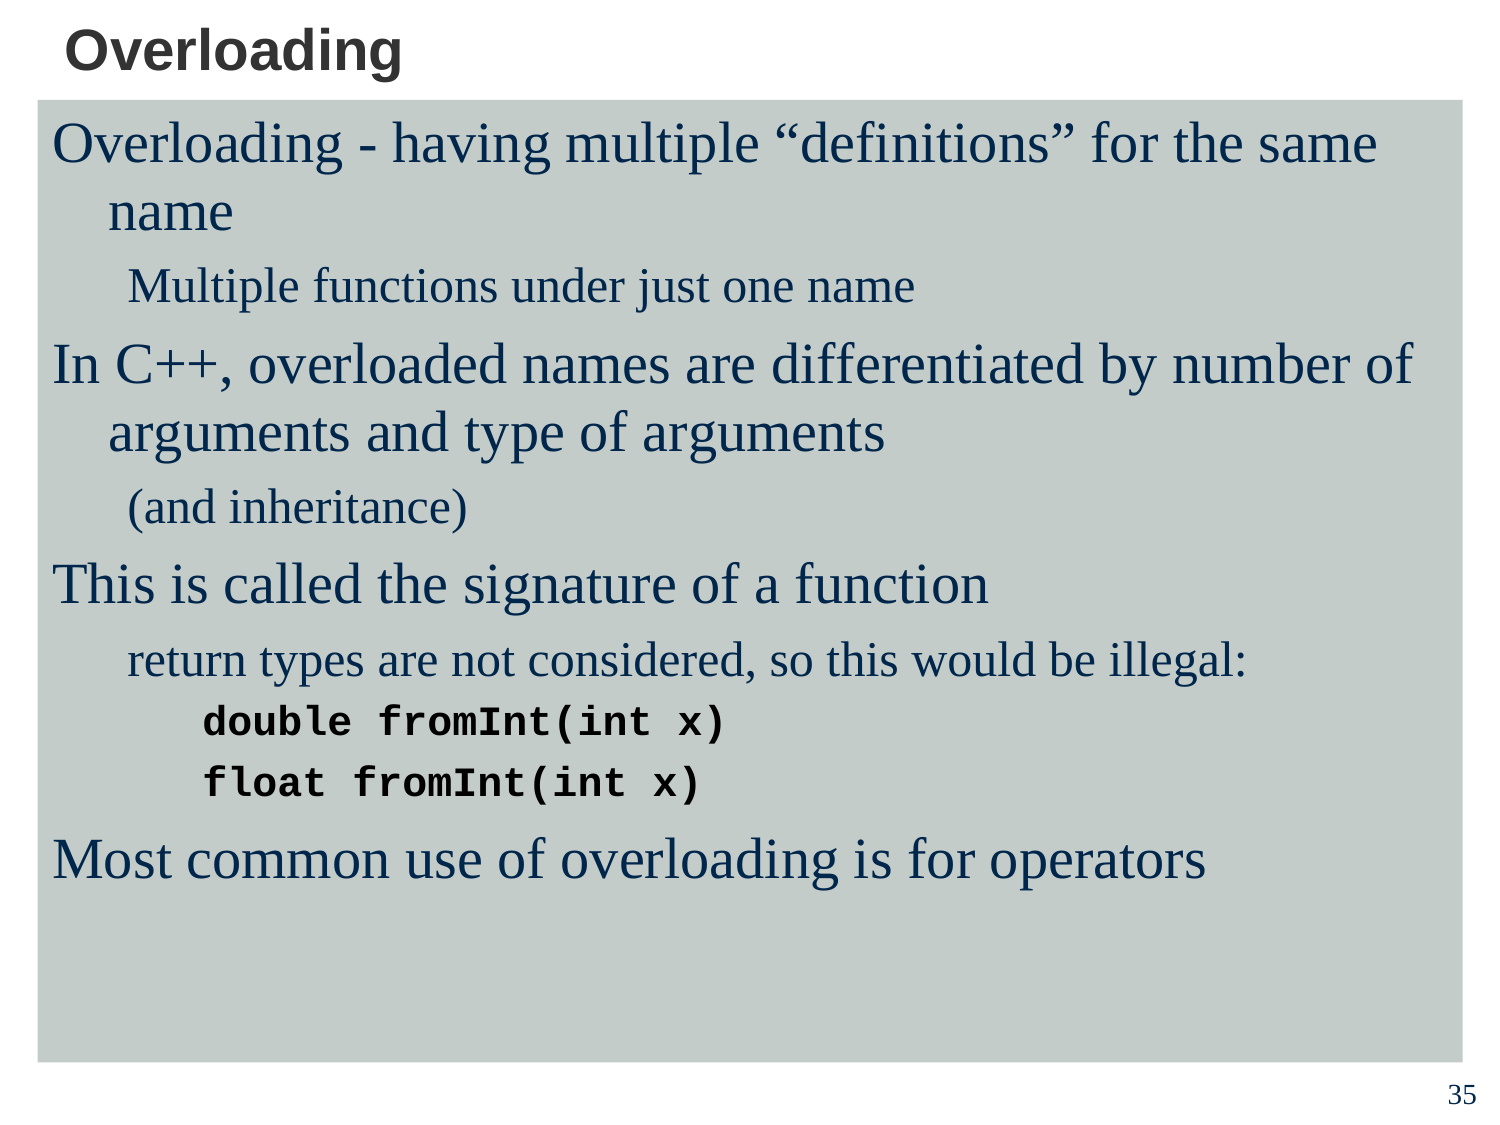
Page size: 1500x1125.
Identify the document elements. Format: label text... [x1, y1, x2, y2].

list Overloading - having multiple “definitions” for the same name Multiple functions under just one name In C++, overloaded names are differentiated by number of arguments and type of arguments (and inheritance) This is called the signature of a function return types are not considered, so this would be illegal: double fromInt(int x) float fromInt(int x) Most common use of overloading is for operators [37, 99, 1463, 1063]
title Overloading [49, 0, 1450, 91]
